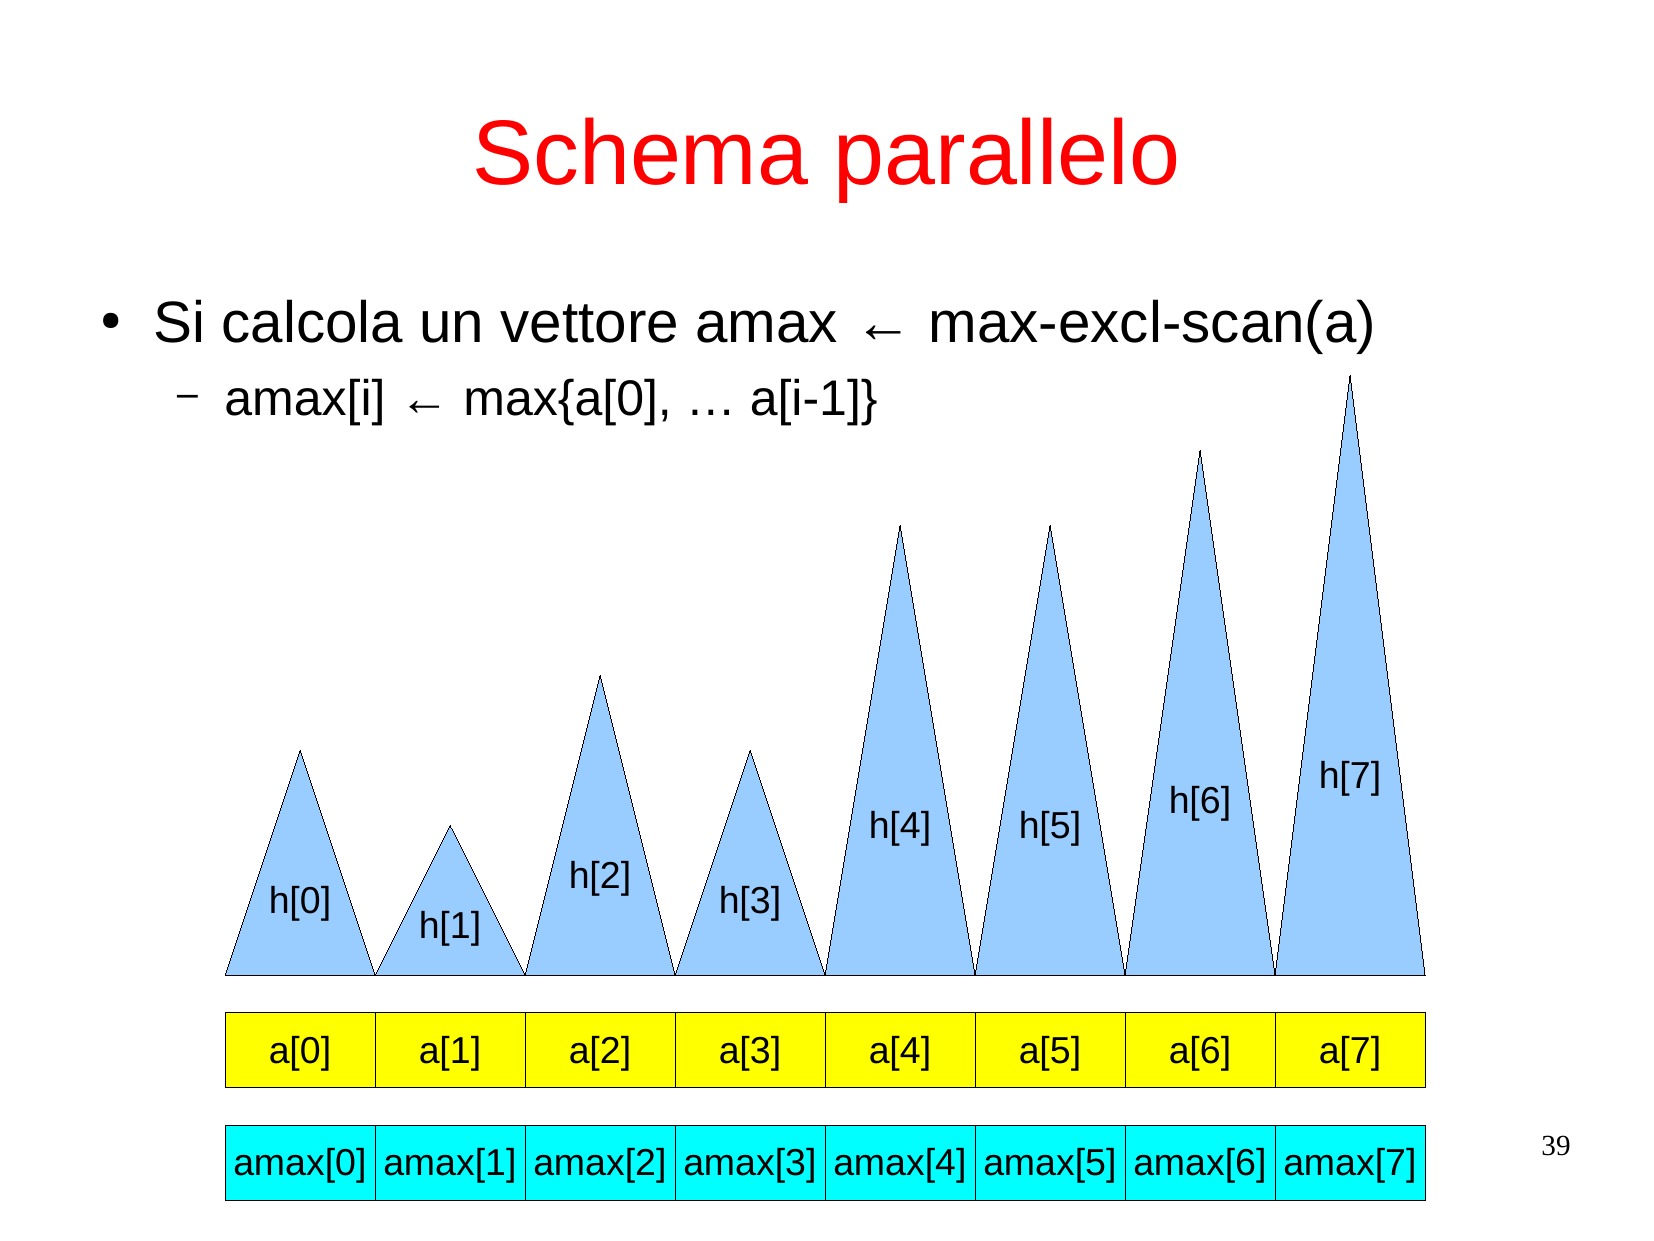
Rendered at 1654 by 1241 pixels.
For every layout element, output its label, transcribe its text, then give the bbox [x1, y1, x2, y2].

text_box a[7] [1275, 1012, 1426, 1088]
text_box h[2] [525, 675, 675, 976]
text_box a[4] [825, 1012, 975, 1088]
text_box a[6] [1125, 1012, 1275, 1088]
text_box amax[0] [225, 1125, 375, 1201]
text_box h[1] [375, 825, 526, 976]
text_box amax[4] [825, 1125, 975, 1201]
list Si calcola un vettore amax ← max-excl-scan(a) amax[i] ← max{a[0], … a[i-1]} [82, 290, 1571, 1109]
text_box amax[3] [675, 1125, 825, 1201]
title Schema parallelo [82, 49, 1571, 257]
text_box amax[7] [1275, 1125, 1426, 1201]
text_box a[5] [975, 1012, 1125, 1088]
text_box amax[5] [975, 1125, 1125, 1201]
text_box h[3] [675, 750, 825, 976]
text_box a[2] [525, 1012, 675, 1088]
text_box amax[1] [375, 1125, 525, 1201]
text_box h[5] [975, 525, 1125, 976]
text_box h[4] [825, 525, 975, 976]
text_box h[0] [225, 750, 376, 976]
text_box a[3] [675, 1012, 825, 1088]
text_box amax[2] [525, 1125, 675, 1201]
text_box amax[6] [1125, 1125, 1275, 1201]
text_box h[6] [1125, 450, 1275, 976]
text_box a[1] [375, 1012, 525, 1088]
text_box a[0] [225, 1012, 375, 1088]
text_box h[7] [1275, 375, 1426, 976]
